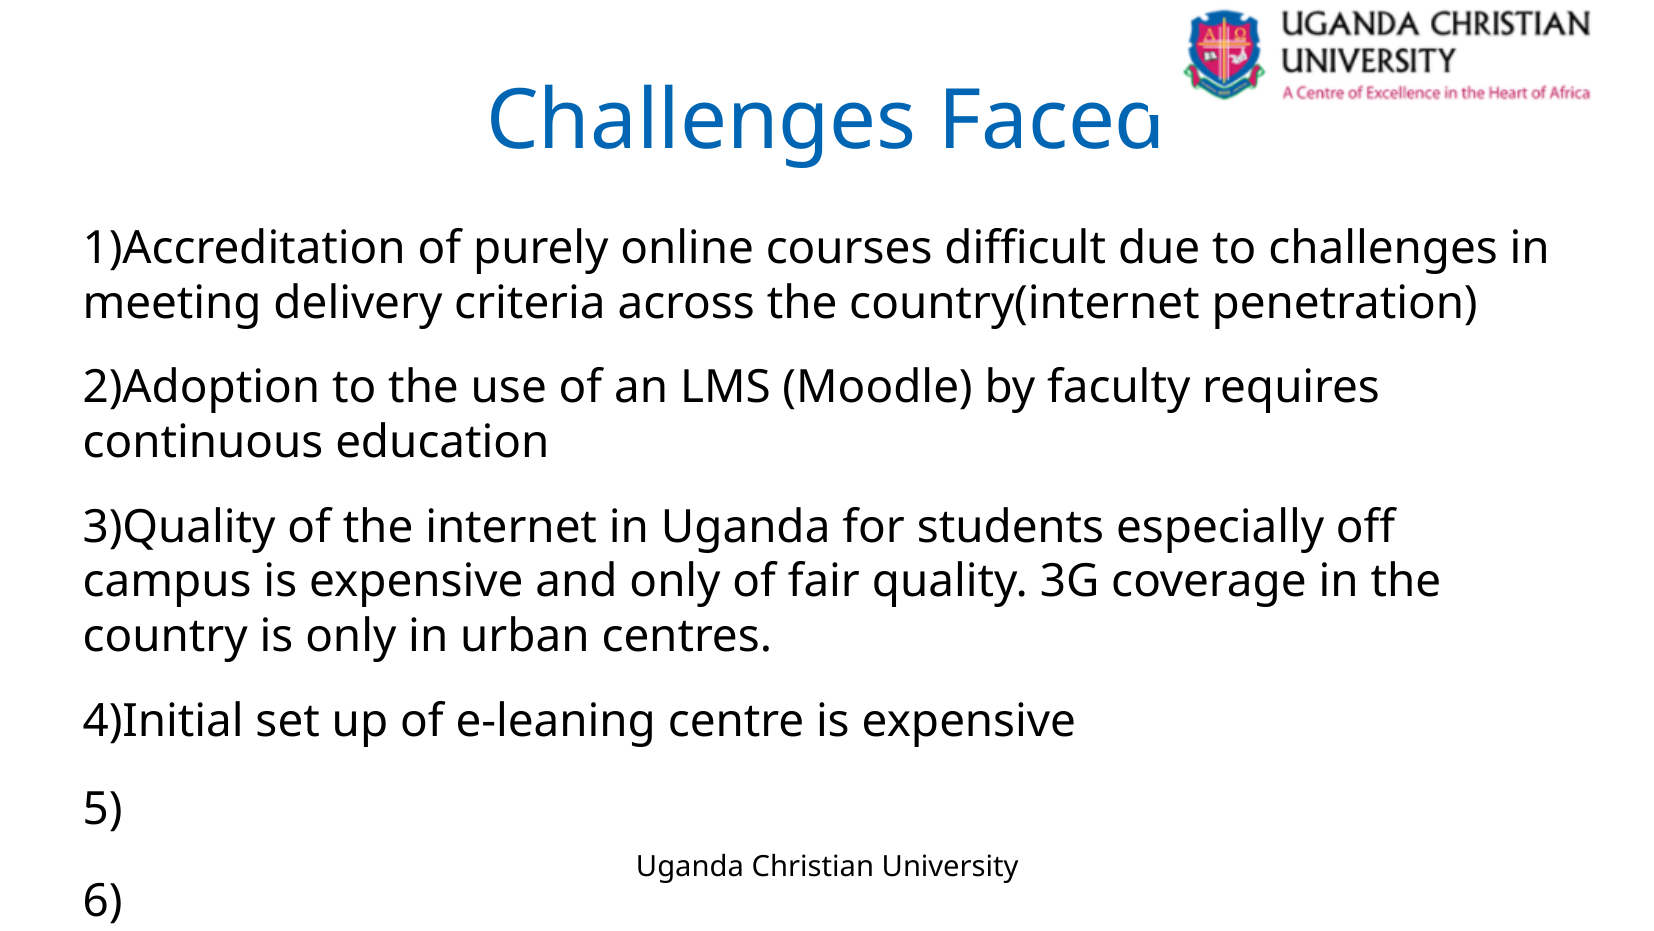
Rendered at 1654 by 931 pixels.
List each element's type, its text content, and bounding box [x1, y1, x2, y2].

text_box Uganda Christian University [565, 847, 1090, 912]
title Challenges Faced [82, 37, 1571, 193]
picture [1148, 0, 1654, 115]
list Accreditation of purely online courses difficult due to challenges in meeting delivery criteria across the country(internet penetration) Adoption to the use of an LMS (Moodle) by faculty requires continuous education Quality of the internet in Uganda for students especially off campus is expensive and only of fair quality. 3G coverage in the country is only in urban centres. Initial set up of e-leaning centre is expensive [82, 217, 1571, 758]
